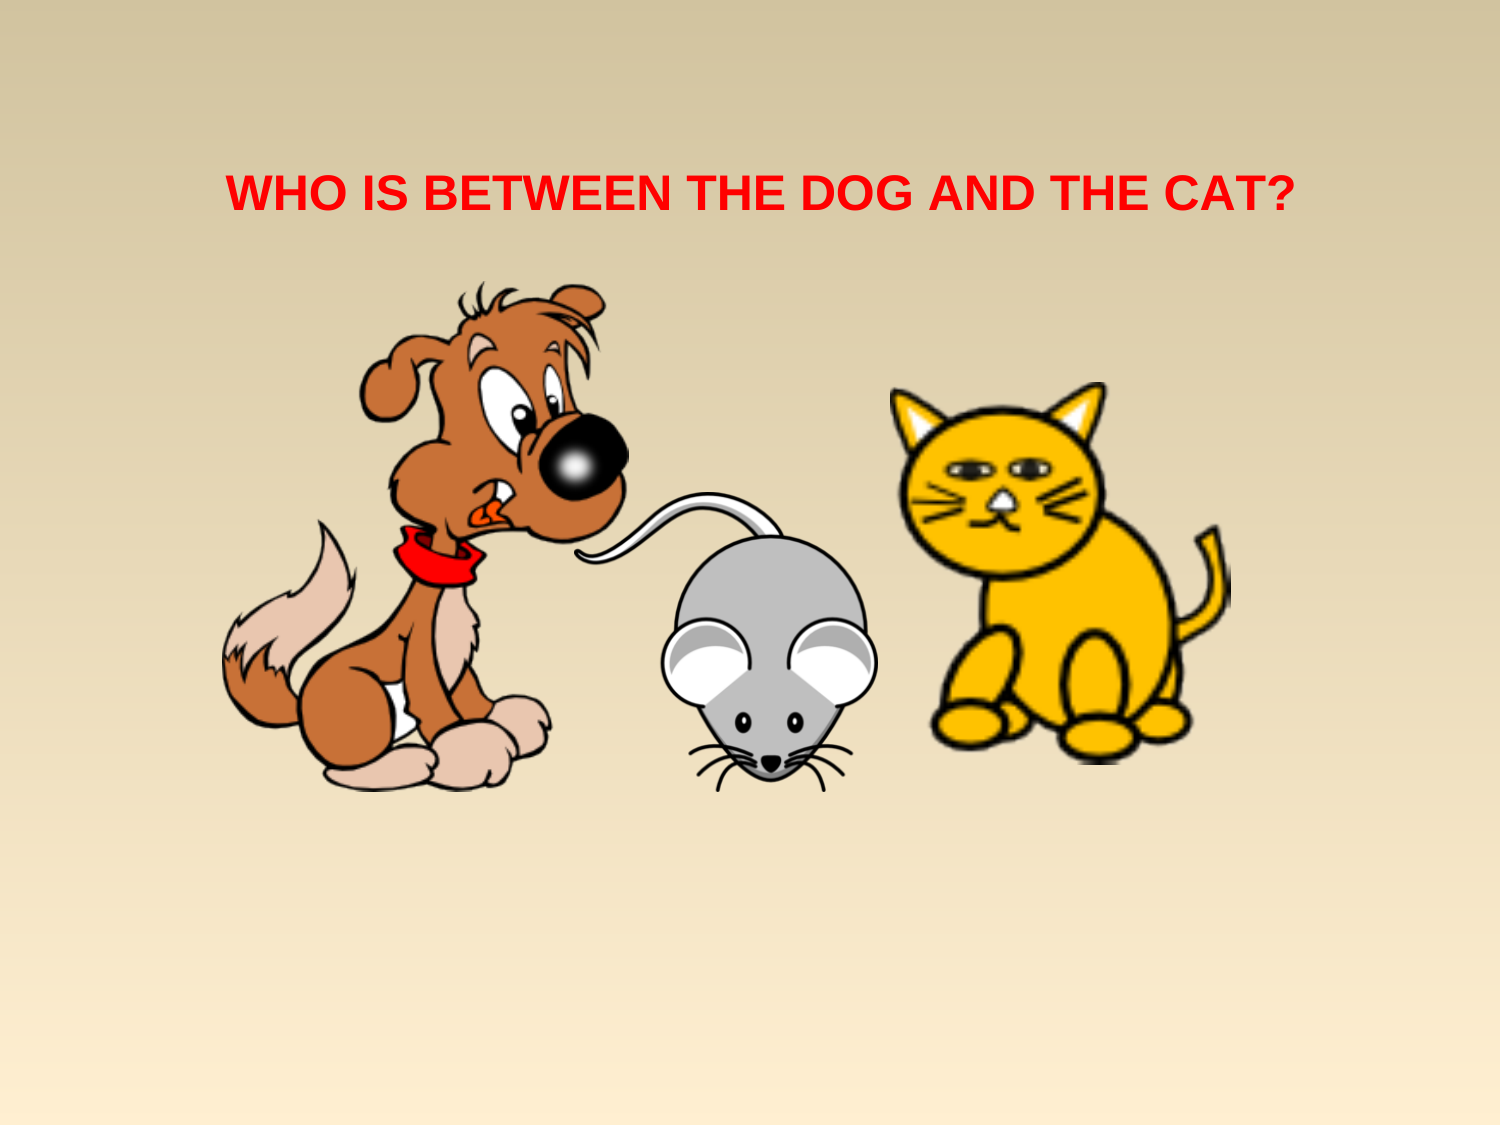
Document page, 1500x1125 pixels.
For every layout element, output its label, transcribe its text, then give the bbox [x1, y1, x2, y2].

picture [890, 382, 1231, 765]
text_box WHO IS BETWEEN THE DOG AND THE CAT? [210, 152, 1360, 228]
picture [222, 281, 878, 792]
